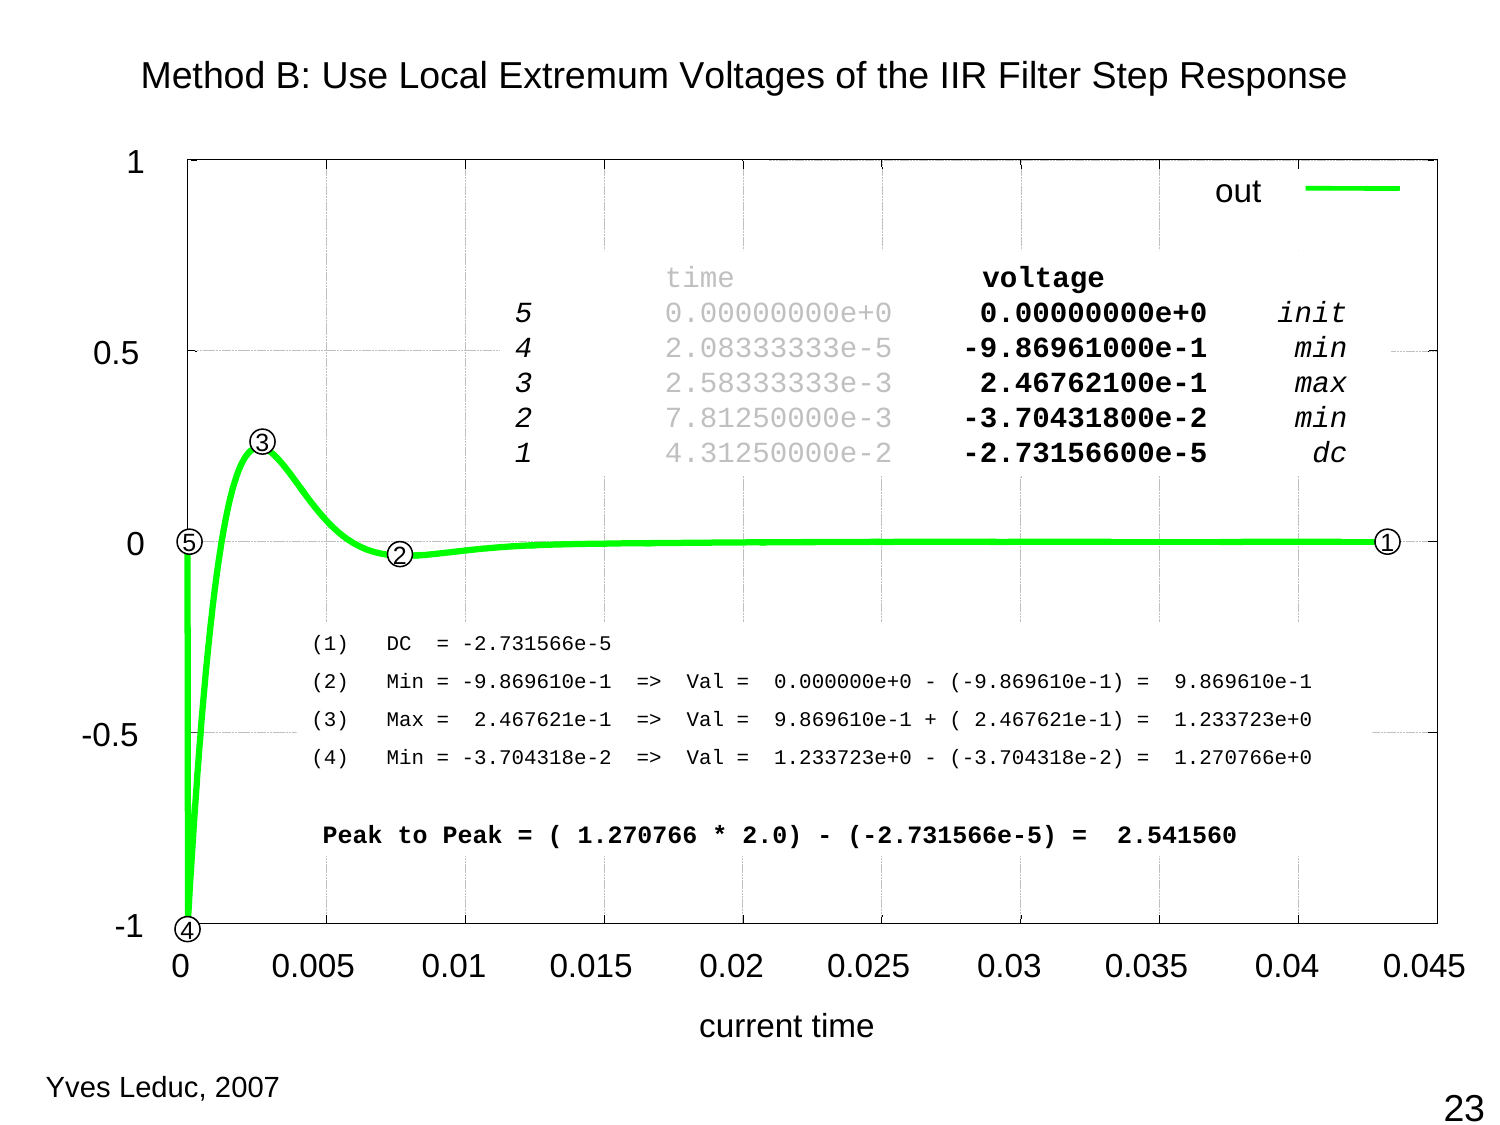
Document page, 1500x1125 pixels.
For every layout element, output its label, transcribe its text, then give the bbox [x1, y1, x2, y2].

text_box (1) DC = -2.731566e-5 (2) Min = -9.869610e-1 => Val = 0.000000e+0 - (-9.869610e-1) = 9.869610e-1 (3) Max = 2.467621e-1 => Val = 9.869610e-1 + ( 2.467621e-1) = 1.233723e+0 (4) Min = -3.704318e-2 => Val = 1.233723e+0 - (-3.704318e-2) = 1.270766e+0 Peak to Peak = ( 1.270766 * 2.0) - (-2.731566e-5) = 2.541560 [296, 622, 1373, 857]
text_box Method B: Use Local Extremum Voltages of the IIR Filter Step Response [125, 43, 1364, 104]
text_box 0.03 [967, 944, 1043, 985]
text_box 0.045 [1373, 944, 1467, 985]
text_box 1 [116, 140, 145, 181]
text_box 3 [249, 429, 276, 455]
text_box 0.015 [540, 944, 633, 985]
text_box 2 [387, 541, 413, 567]
text_box 0.04 [1245, 944, 1320, 985]
text_box 0 [162, 944, 191, 985]
text_box 5 [177, 529, 203, 555]
text_box 0.01 [412, 944, 487, 985]
text_box 4 [174, 916, 201, 942]
text_box out [1215, 169, 1262, 210]
text_box time voltage 5 0.00000000e+0 0.00000000e+0 init 4 2.08333333e-5 -9.86961000e-1 min 3 2.58333333e-3 2.46762100e-1 max 2 7.81250000e-3 -3.70431800e-2 min 1 4.31250000e-2 -2.73156600e-5 dc [500, 250, 1392, 476]
text_box 0.025 [817, 944, 911, 985]
text_box 0.5 [83, 331, 140, 372]
text_box 0.005 [262, 944, 356, 985]
text_box -1 [114, 904, 145, 945]
text_box 0 [116, 522, 145, 563]
text_box 0.02 [690, 944, 765, 985]
text_box 0.035 [1095, 944, 1189, 985]
text_box -0.5 [81, 713, 139, 754]
text_box 1 [1374, 529, 1401, 555]
text_box current time [699, 1004, 876, 1045]
